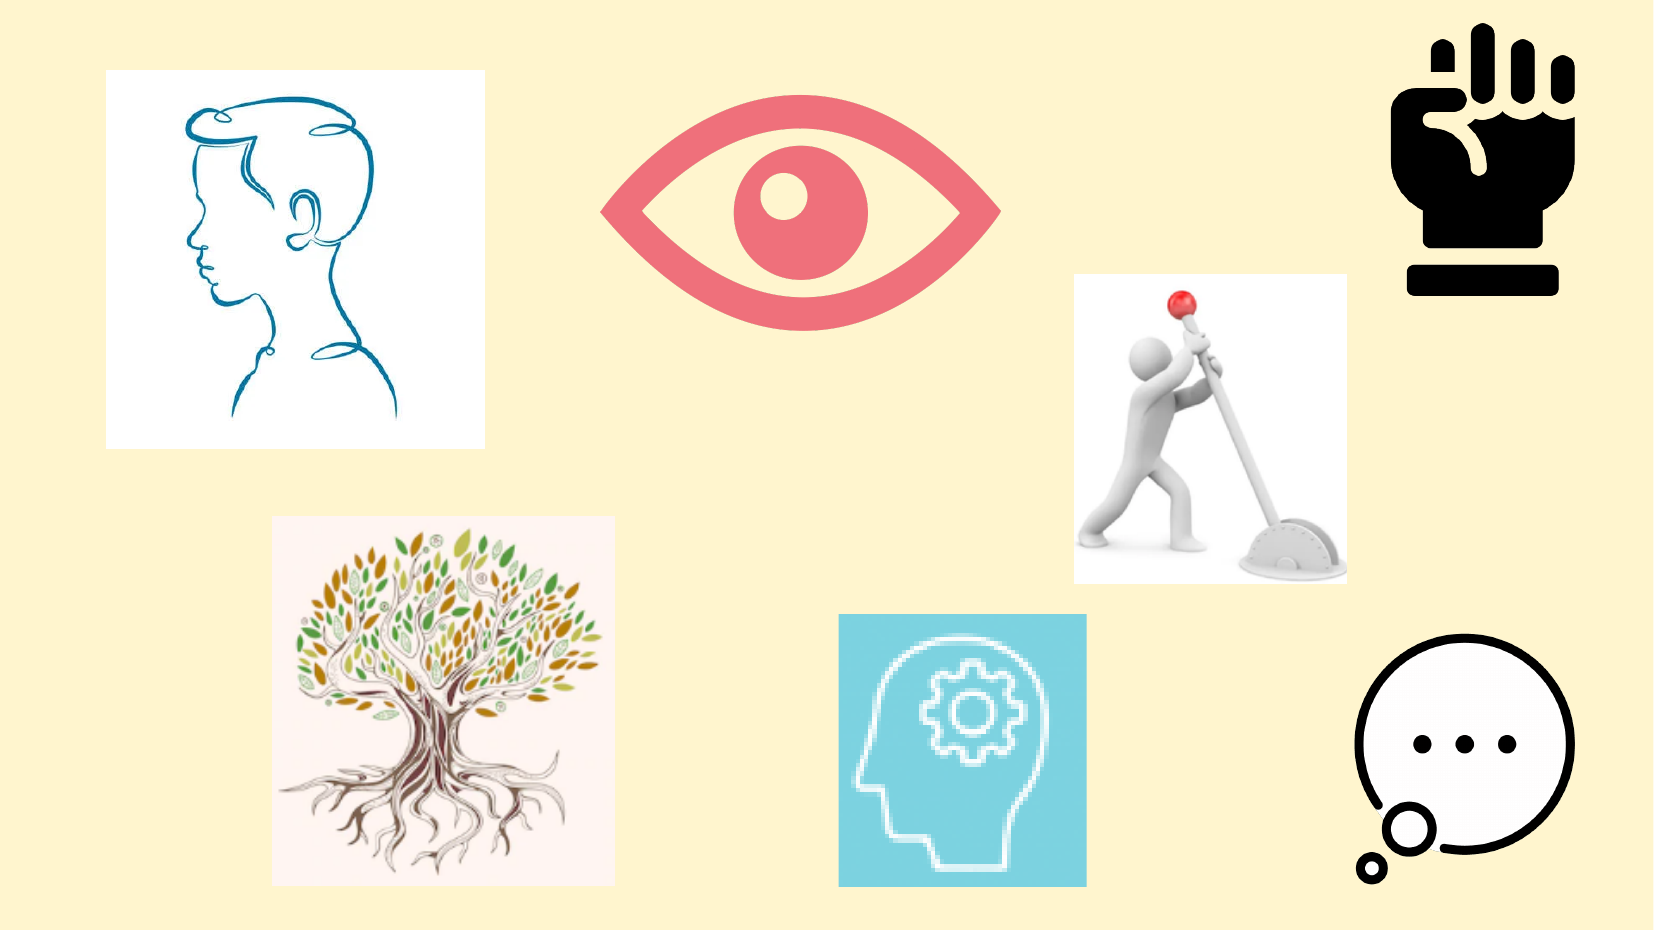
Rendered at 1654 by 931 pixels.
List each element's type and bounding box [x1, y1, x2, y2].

picture [272, 516, 615, 886]
picture [1074, 23, 1630, 910]
picture [600, 94, 1001, 331]
picture [106, 70, 485, 449]
picture [838, 614, 1087, 887]
